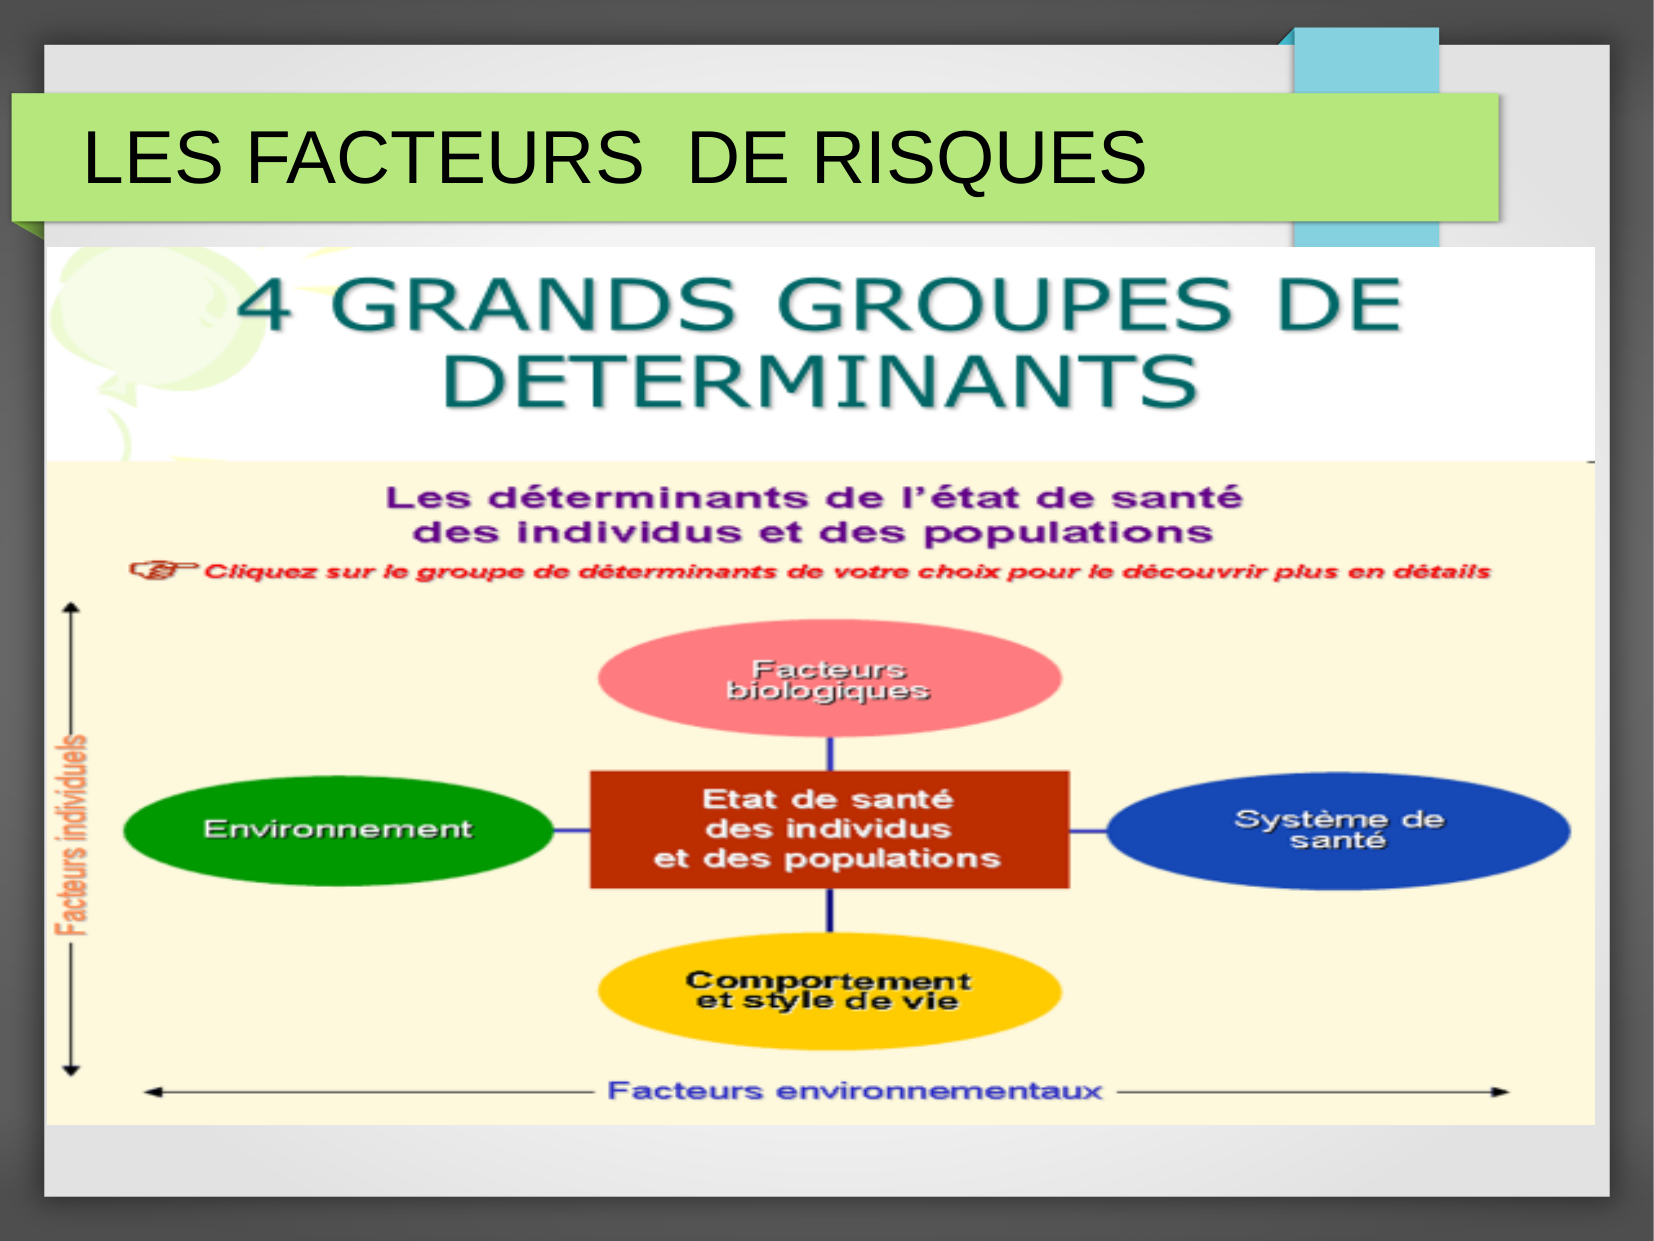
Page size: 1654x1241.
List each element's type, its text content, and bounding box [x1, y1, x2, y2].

title LES FACTEURS DE RISQUES [82, 94, 1264, 213]
picture [47, 248, 1595, 1126]
